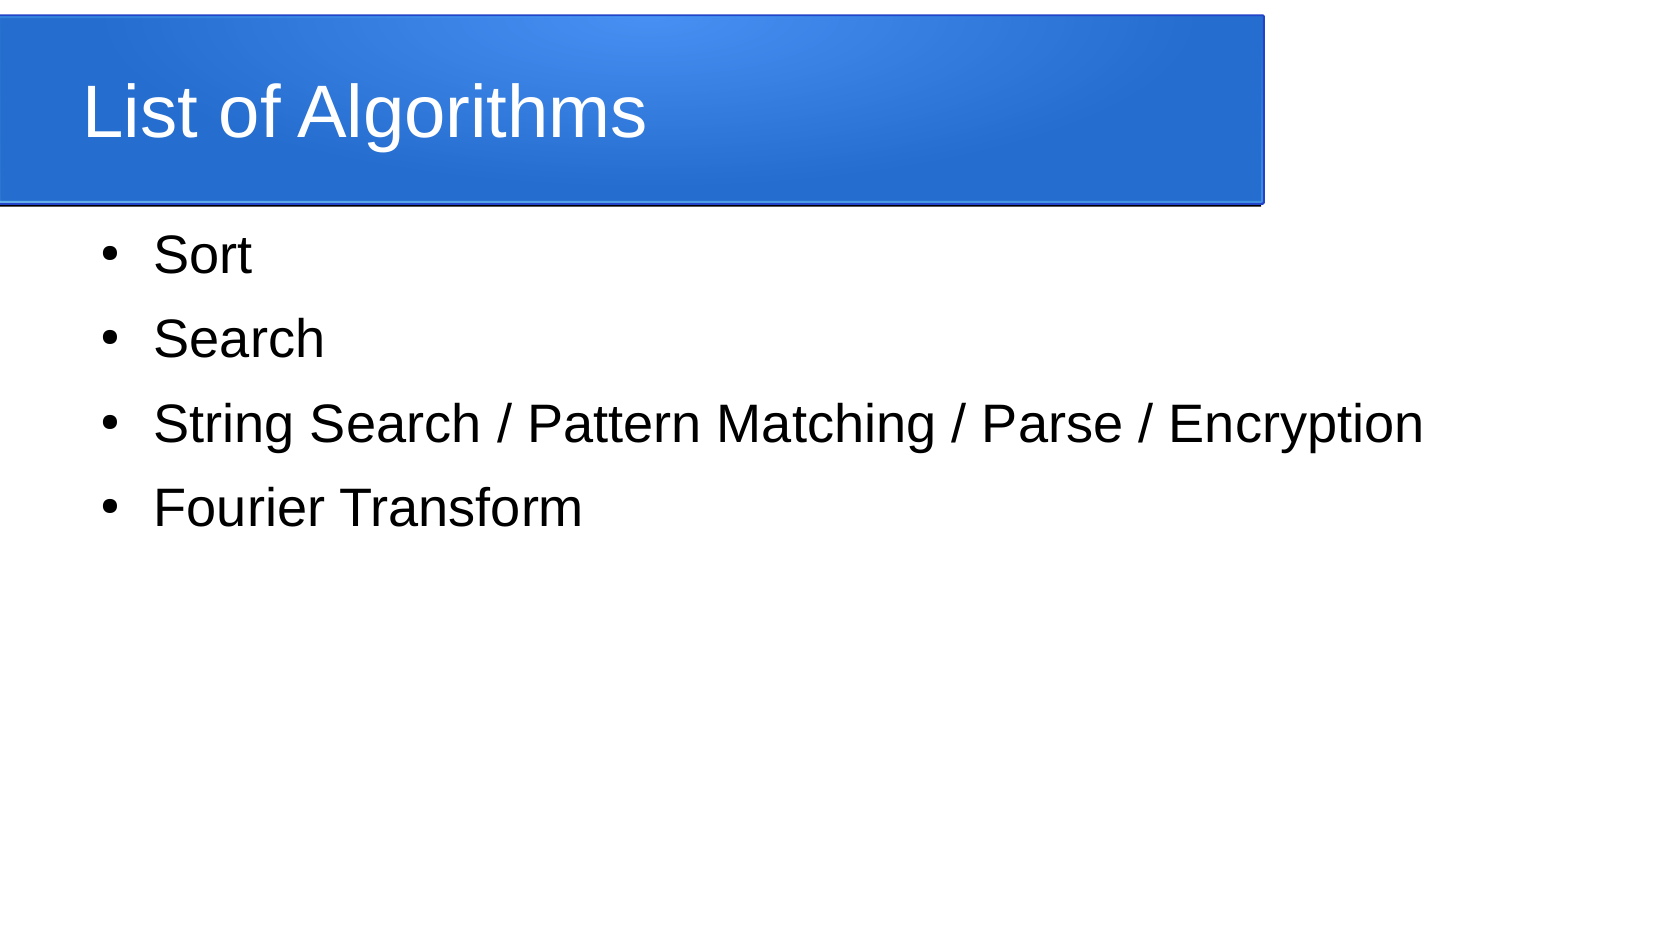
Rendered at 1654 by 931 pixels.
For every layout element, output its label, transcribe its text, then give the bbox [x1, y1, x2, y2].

title List of Algorithms [82, 35, 1235, 189]
list Sort Search String Search / Pattern Matching / Parse / Encryption Fourier Transform [82, 224, 1571, 764]
